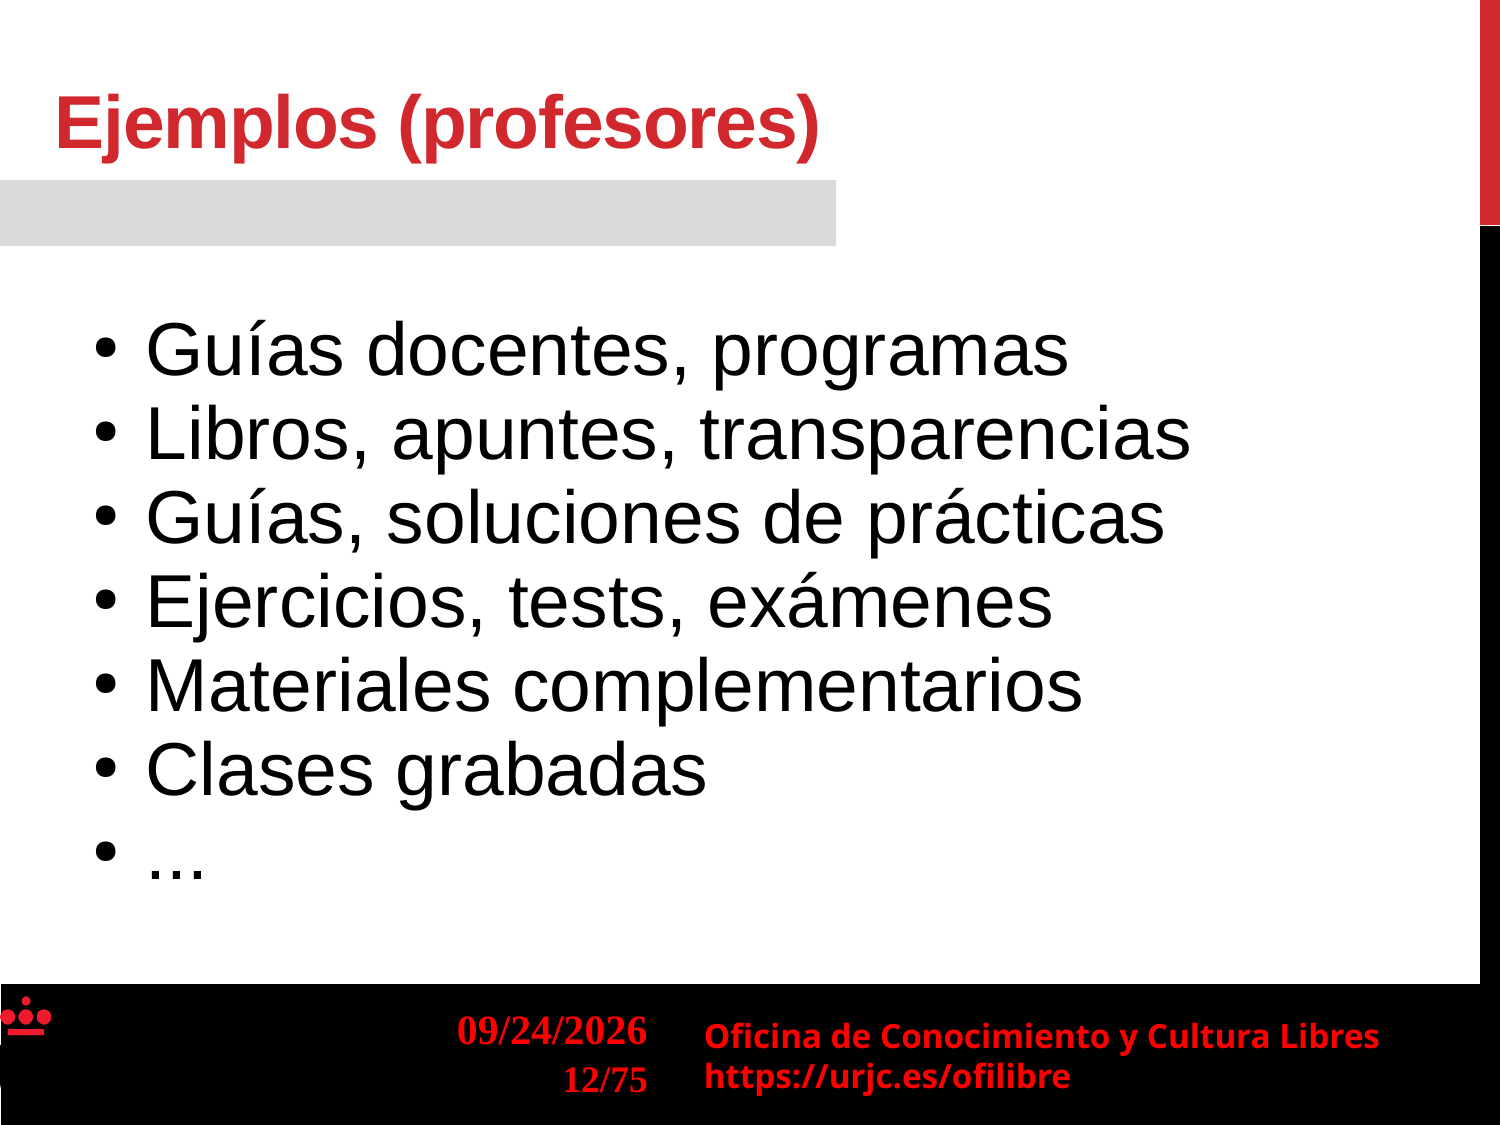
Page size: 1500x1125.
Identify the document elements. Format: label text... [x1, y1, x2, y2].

text_box Guías docentes, programas Libros, apuntes, transparencias Guías, soluciones de prácticas Ejercicios, tests, exámenes Materiales complementarios Clases grabadas ... [60, 299, 1254, 903]
title [75, 15, 1425, 172]
text_box Ejemplos (profesores) [39, 24, 1366, 172]
